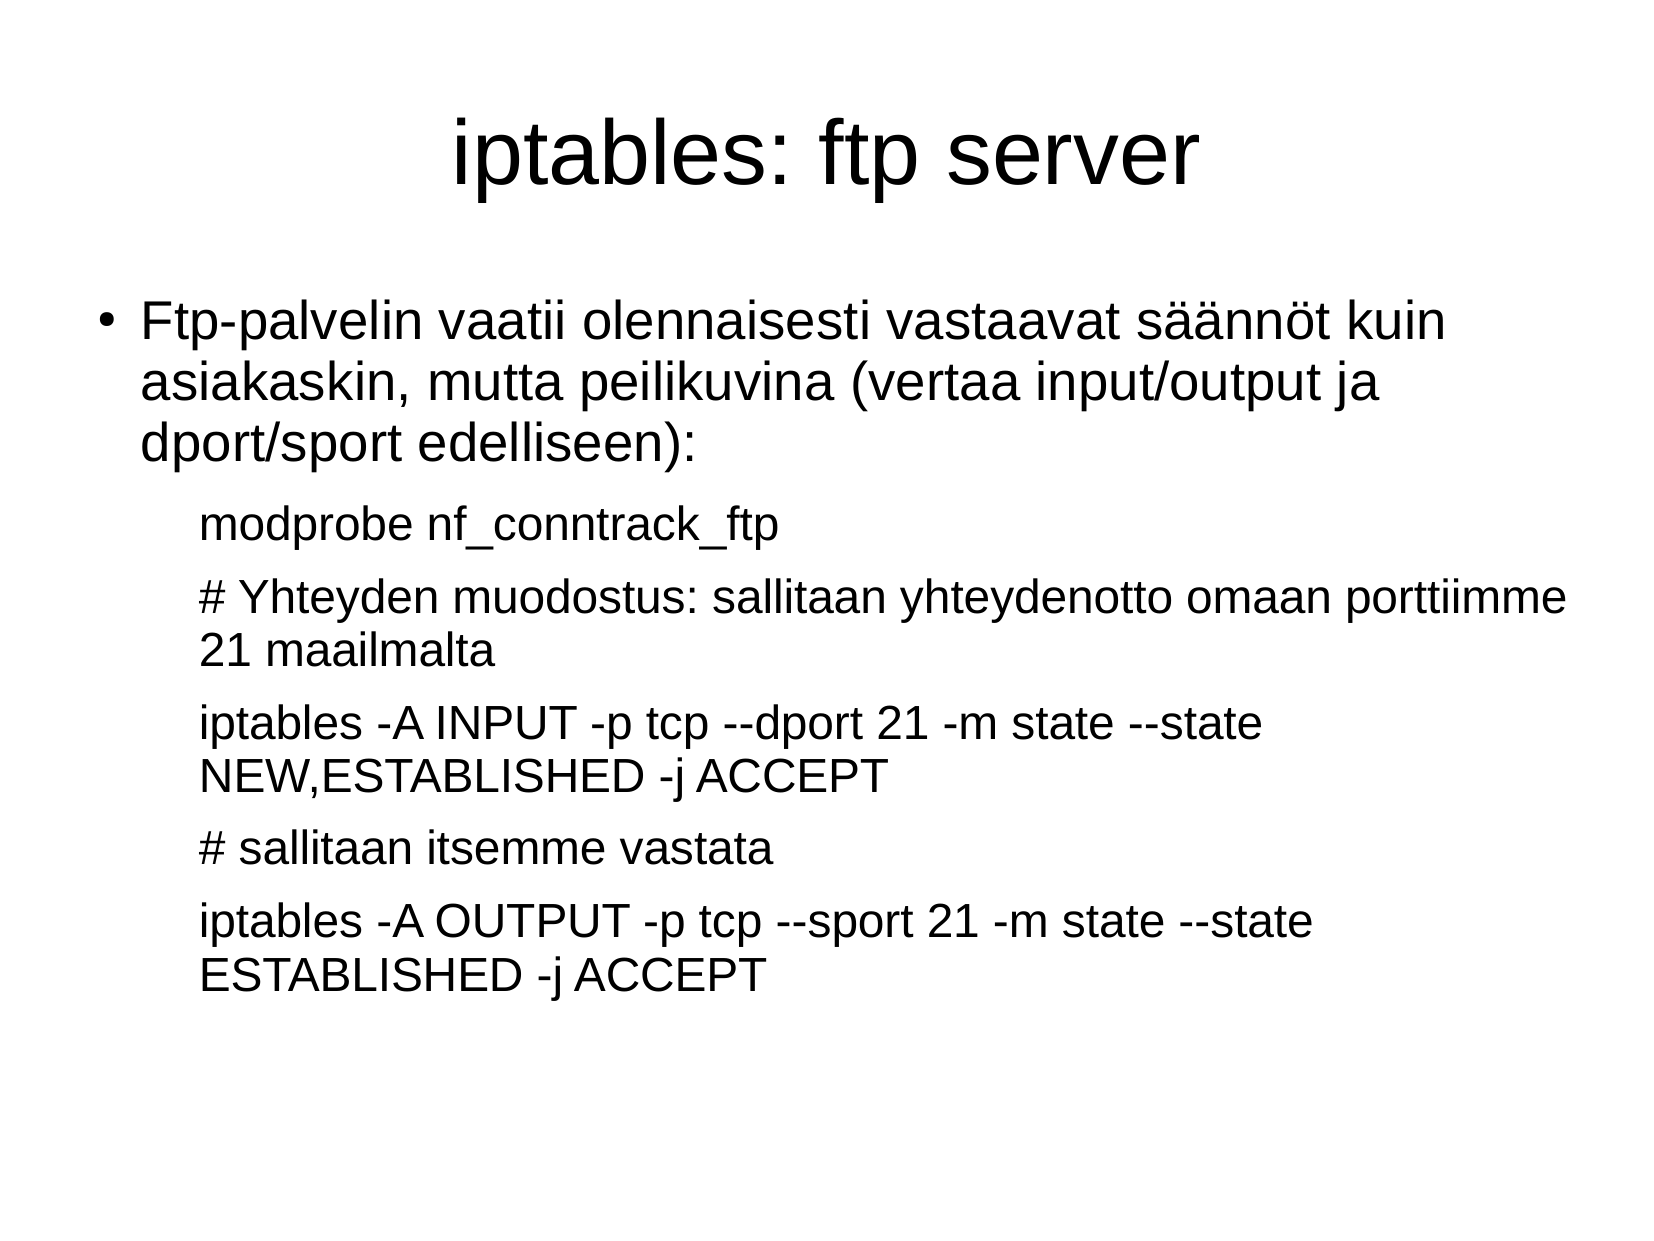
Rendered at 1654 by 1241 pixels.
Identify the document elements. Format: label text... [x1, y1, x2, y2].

title iptables: ftp server [82, 49, 1571, 257]
list Ftp-palvelin vaatii olennaisesti vastaavat säännöt kuin asiakaskin, mutta peilikuvina (vertaa input/output ja dport/sport edelliseen): modprobe nf_conntrack_ftp # Yhteyden muodostus: sallitaan yhteydenotto omaan porttiimme 21 maailmalta iptables -A INPUT -p tcp --dport 21 -m state --state NEW,ESTABLISHED -j ACCEPT # sallitaan itsemme vastata iptables -A OUTPUT -p tcp --sport 21 -m state --state ESTABLISHED -j ACCEPT [82, 290, 1571, 1010]
